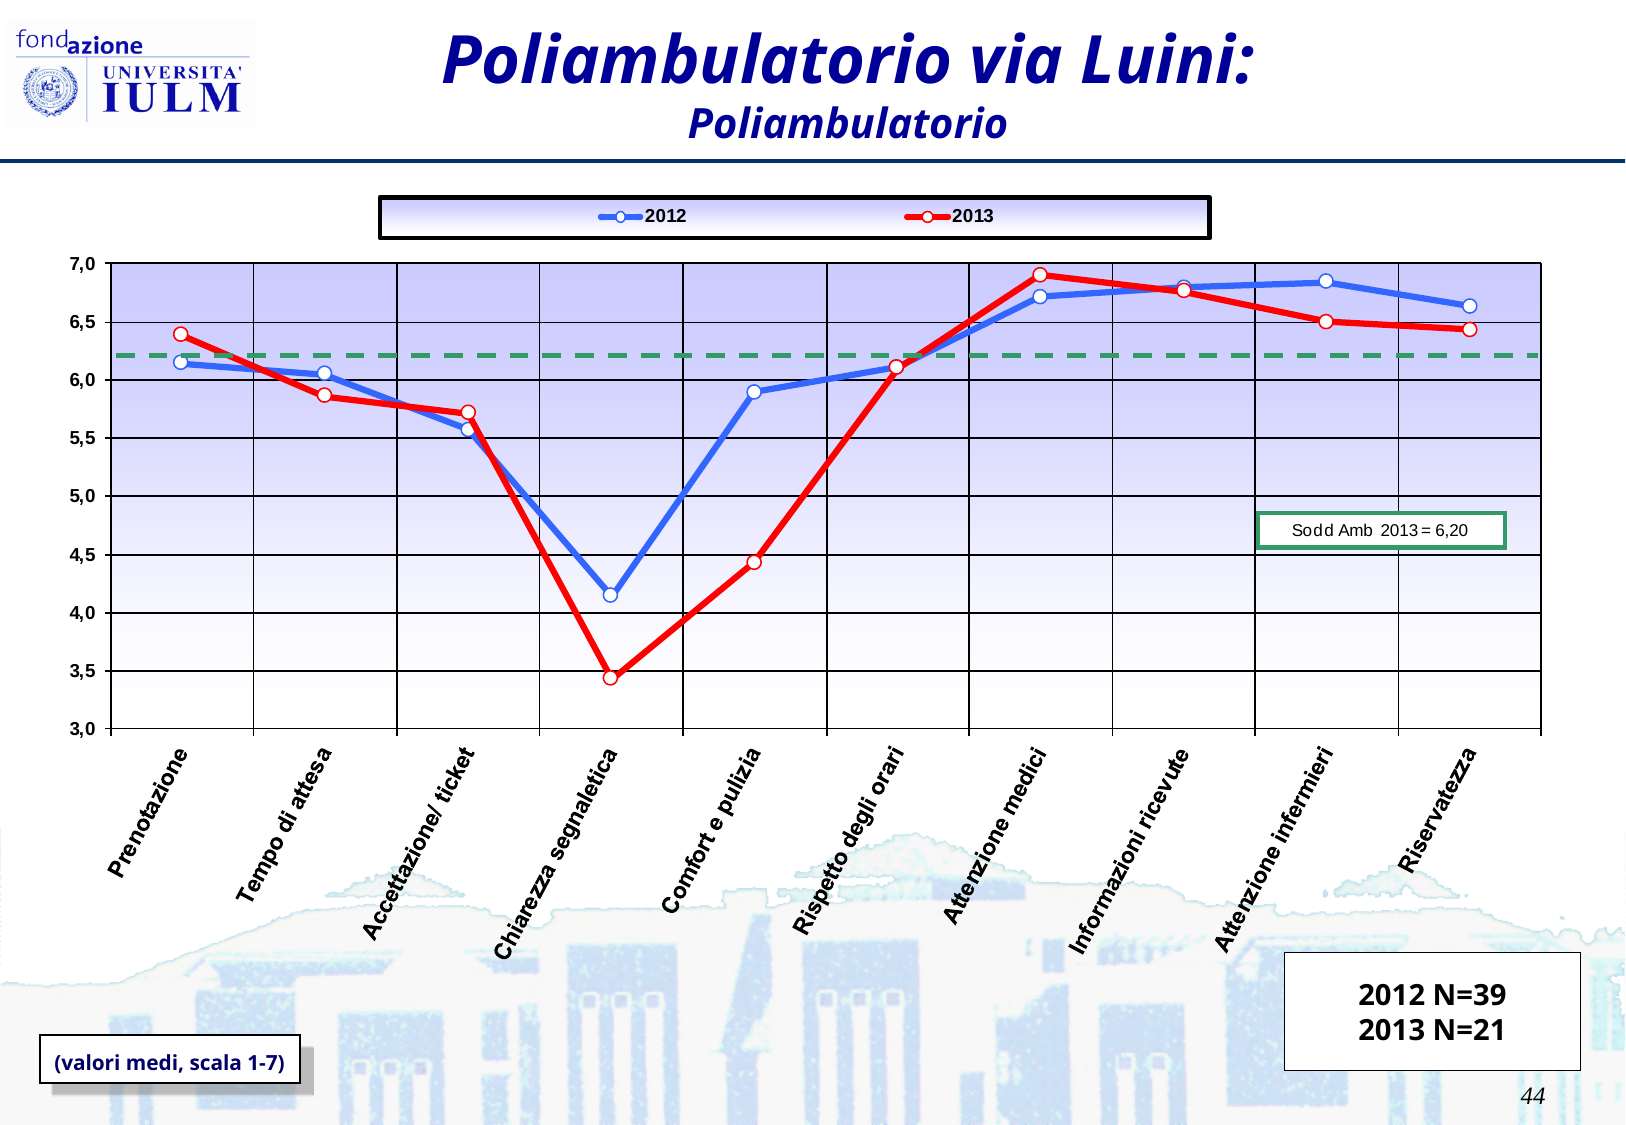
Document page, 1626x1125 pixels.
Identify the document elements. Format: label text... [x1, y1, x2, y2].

picture [5, 19, 256, 127]
picture [46, 184, 1564, 1125]
text_box Poliambulatorio via Luini: Poliambulatorio [304, 18, 1392, 144]
text_box 2012 N=39 2013 N=21 [1284, 952, 1581, 1071]
